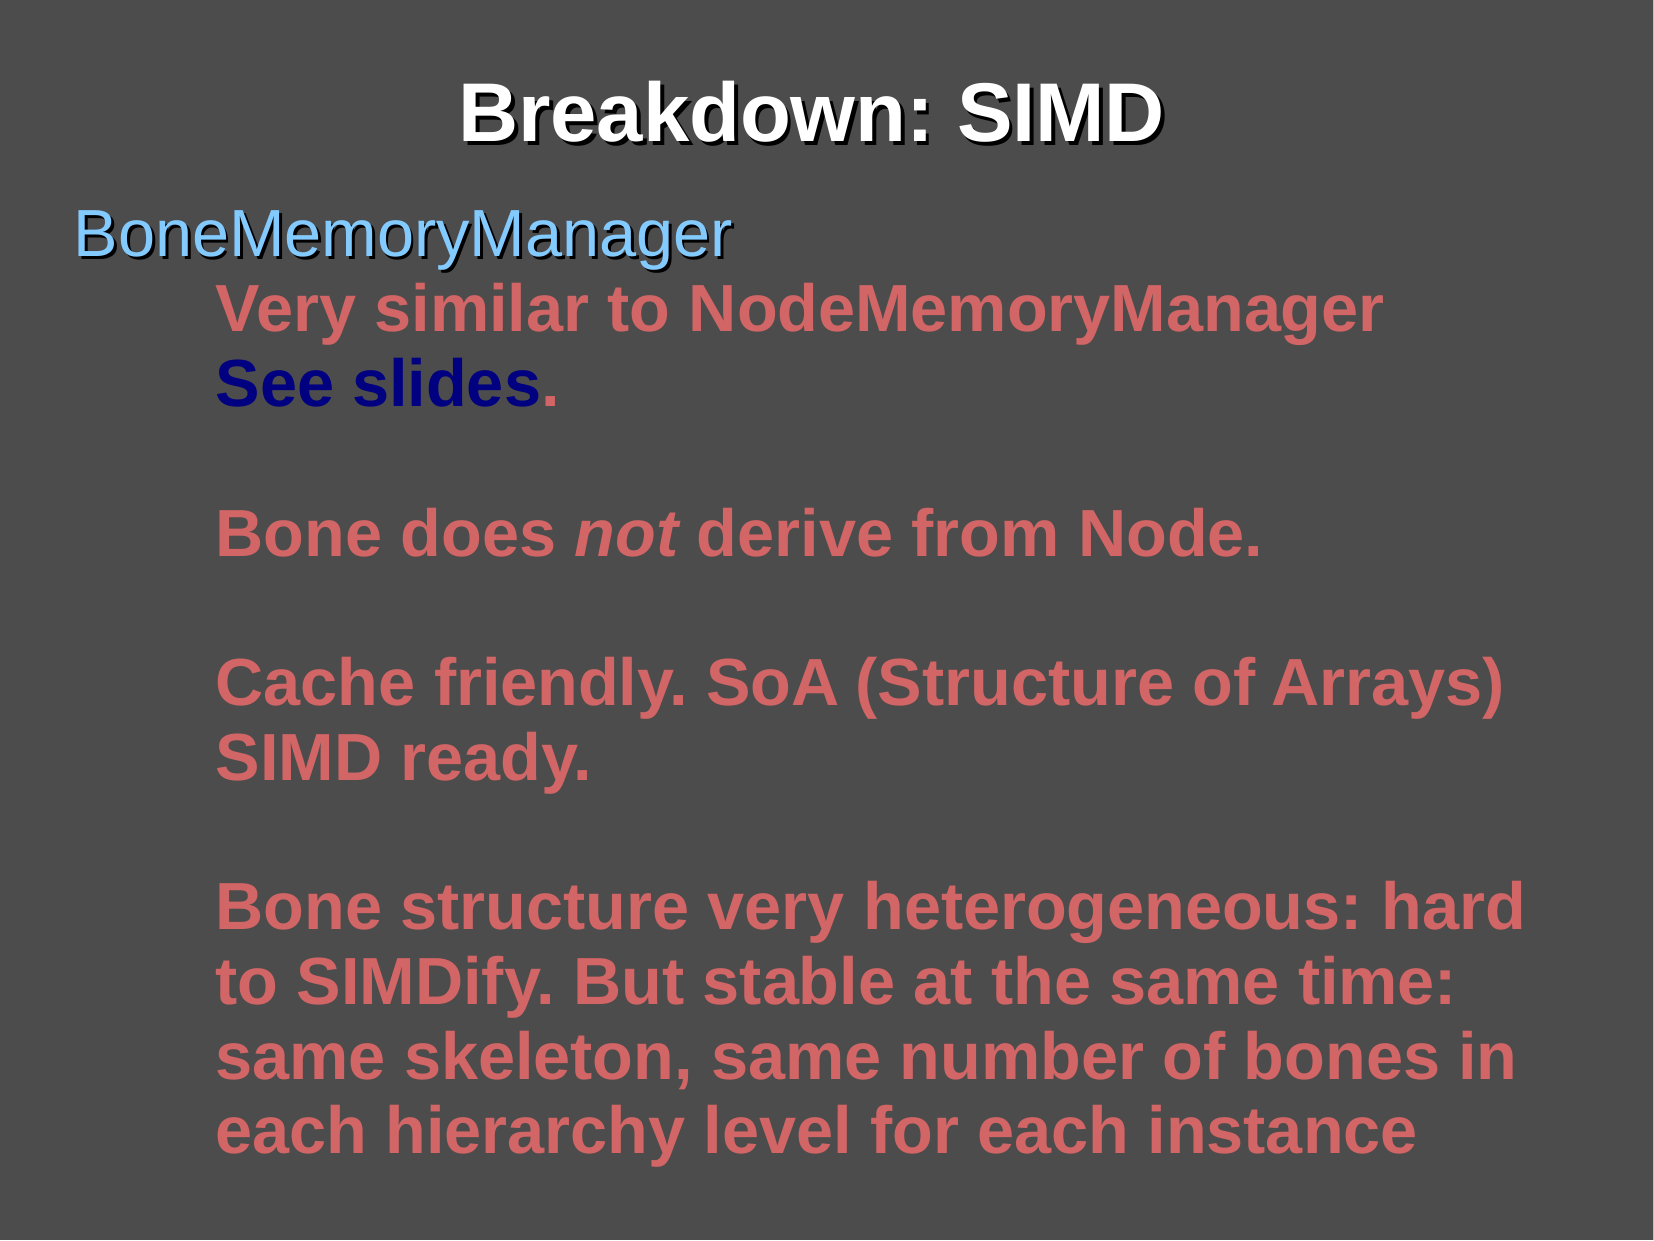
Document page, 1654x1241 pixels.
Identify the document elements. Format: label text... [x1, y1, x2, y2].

text_box Breakdown: SIMD [88, 59, 1536, 168]
text_box BoneMemoryManager Very similar to NodeMemoryManager See slides. Bone does not derive from Node. Cache friendly. SoA (Structure of Arrays) SIMD ready. Bone structure very heterogeneous: hard to SIMDify. But stable at the same time: same skeleton, same number of bones in each hierarchy level for each instance [59, 189, 1565, 1176]
